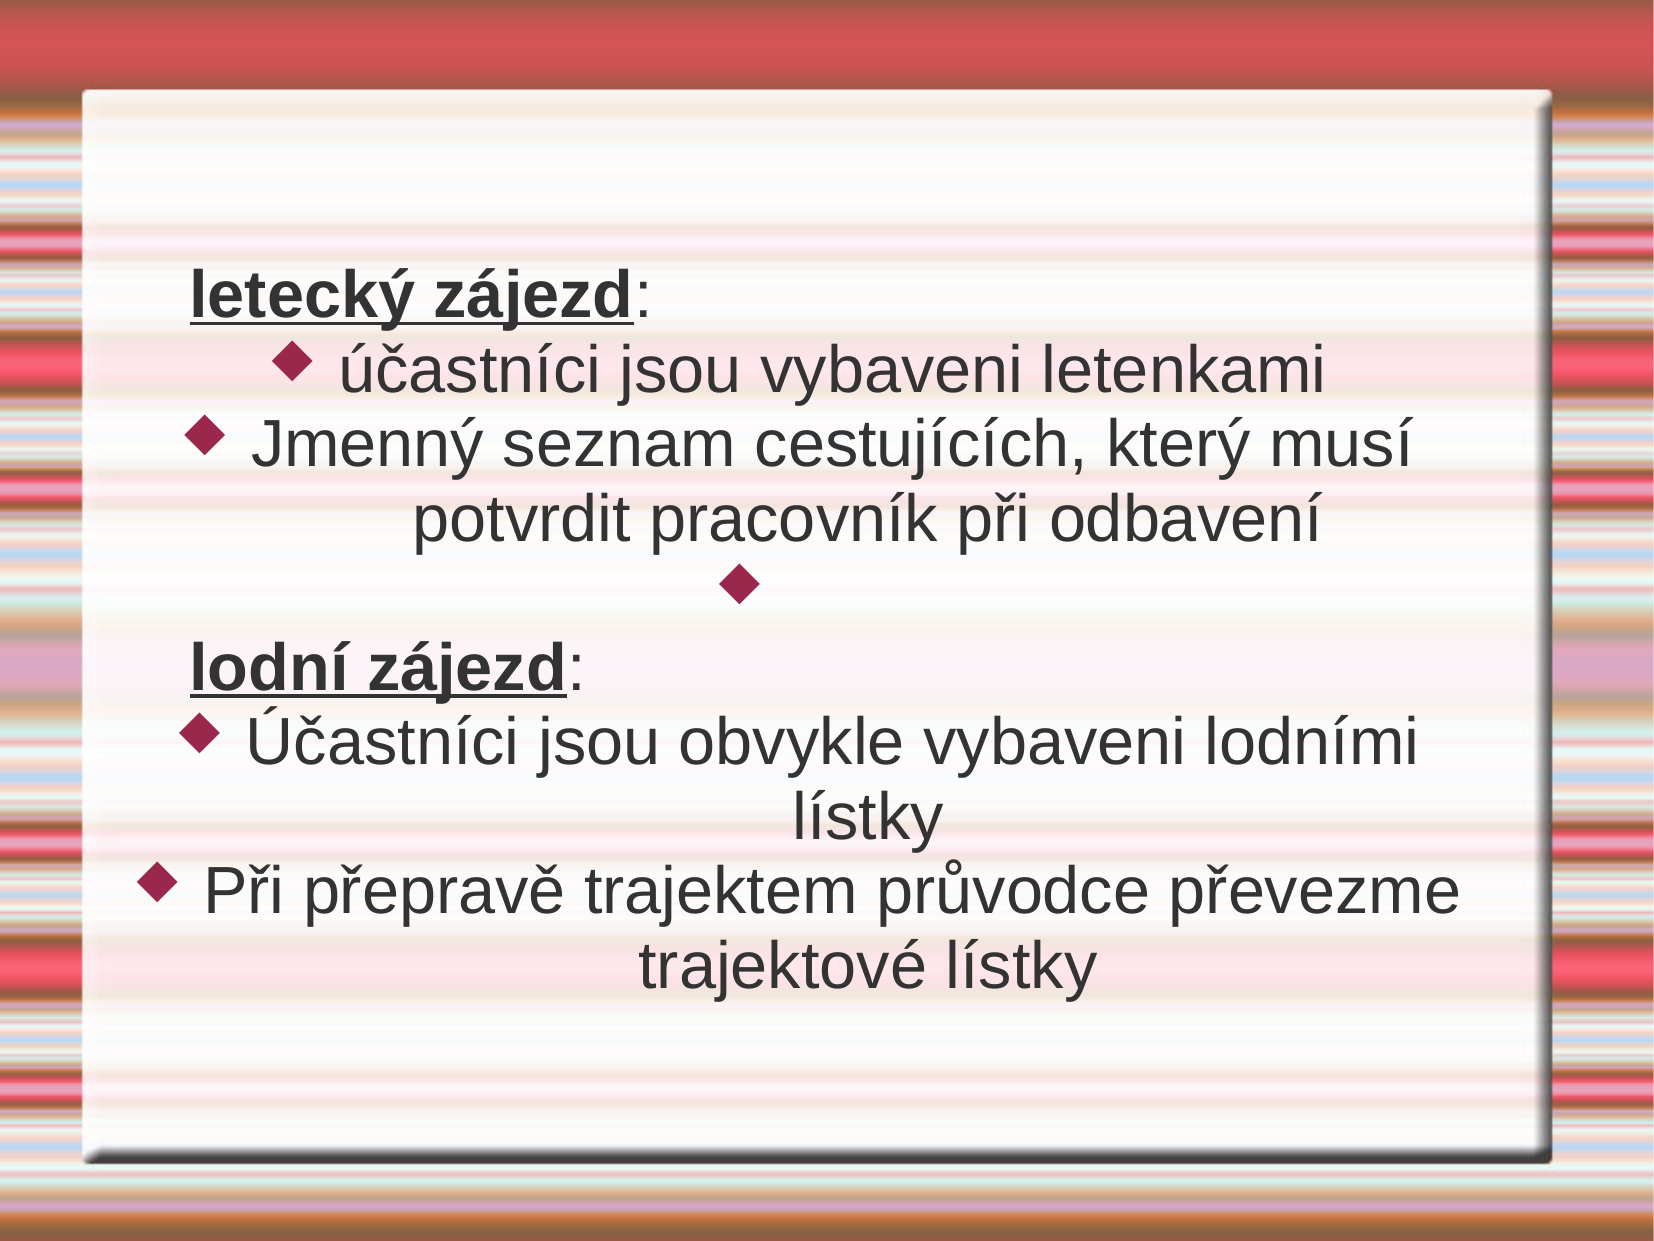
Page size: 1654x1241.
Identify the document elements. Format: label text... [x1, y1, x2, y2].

list letecký zájezd: účastníci jsou vybaveni letenkami Jmenný seznam cestujících, který musí potvrdit pracovník při odbavení lodní zájezd: Účastníci jsou obvykle vybaveni lodními lístky Při přepravě trajektem průvodce převezme trajektové lístky [95, 253, 1477, 1180]
